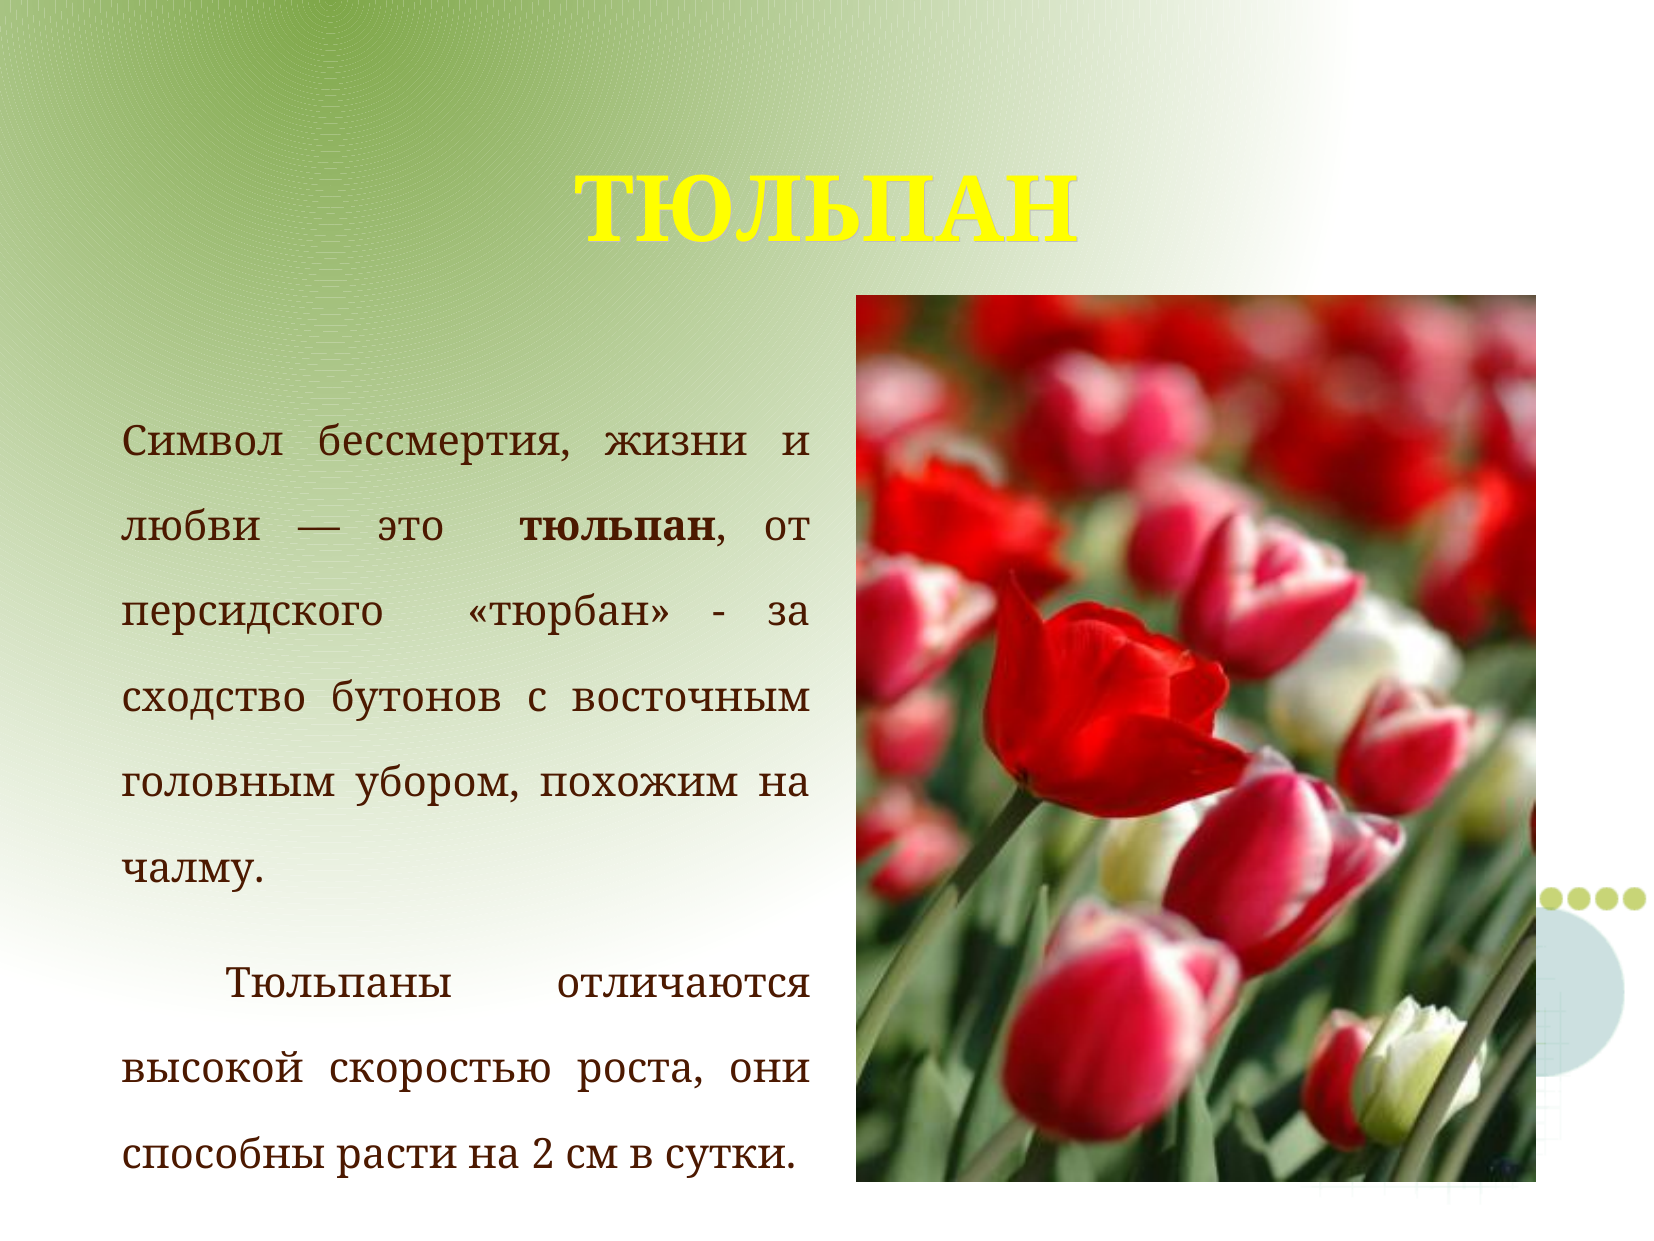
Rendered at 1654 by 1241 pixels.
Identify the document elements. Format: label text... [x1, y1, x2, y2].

title ТЮЛЬПАН [121, 102, 1534, 311]
list Символ бессмертия, жизни и любви ― это тюльпан, от персидского «тюрбан» - за сходство бутонов с восточным головным убором, похожим на чалму. Тюльпаны отличаются высокой скоростью роста, они способны расти на 2 см в сутки. [121, 295, 811, 1182]
picture [856, 295, 1654, 1211]
